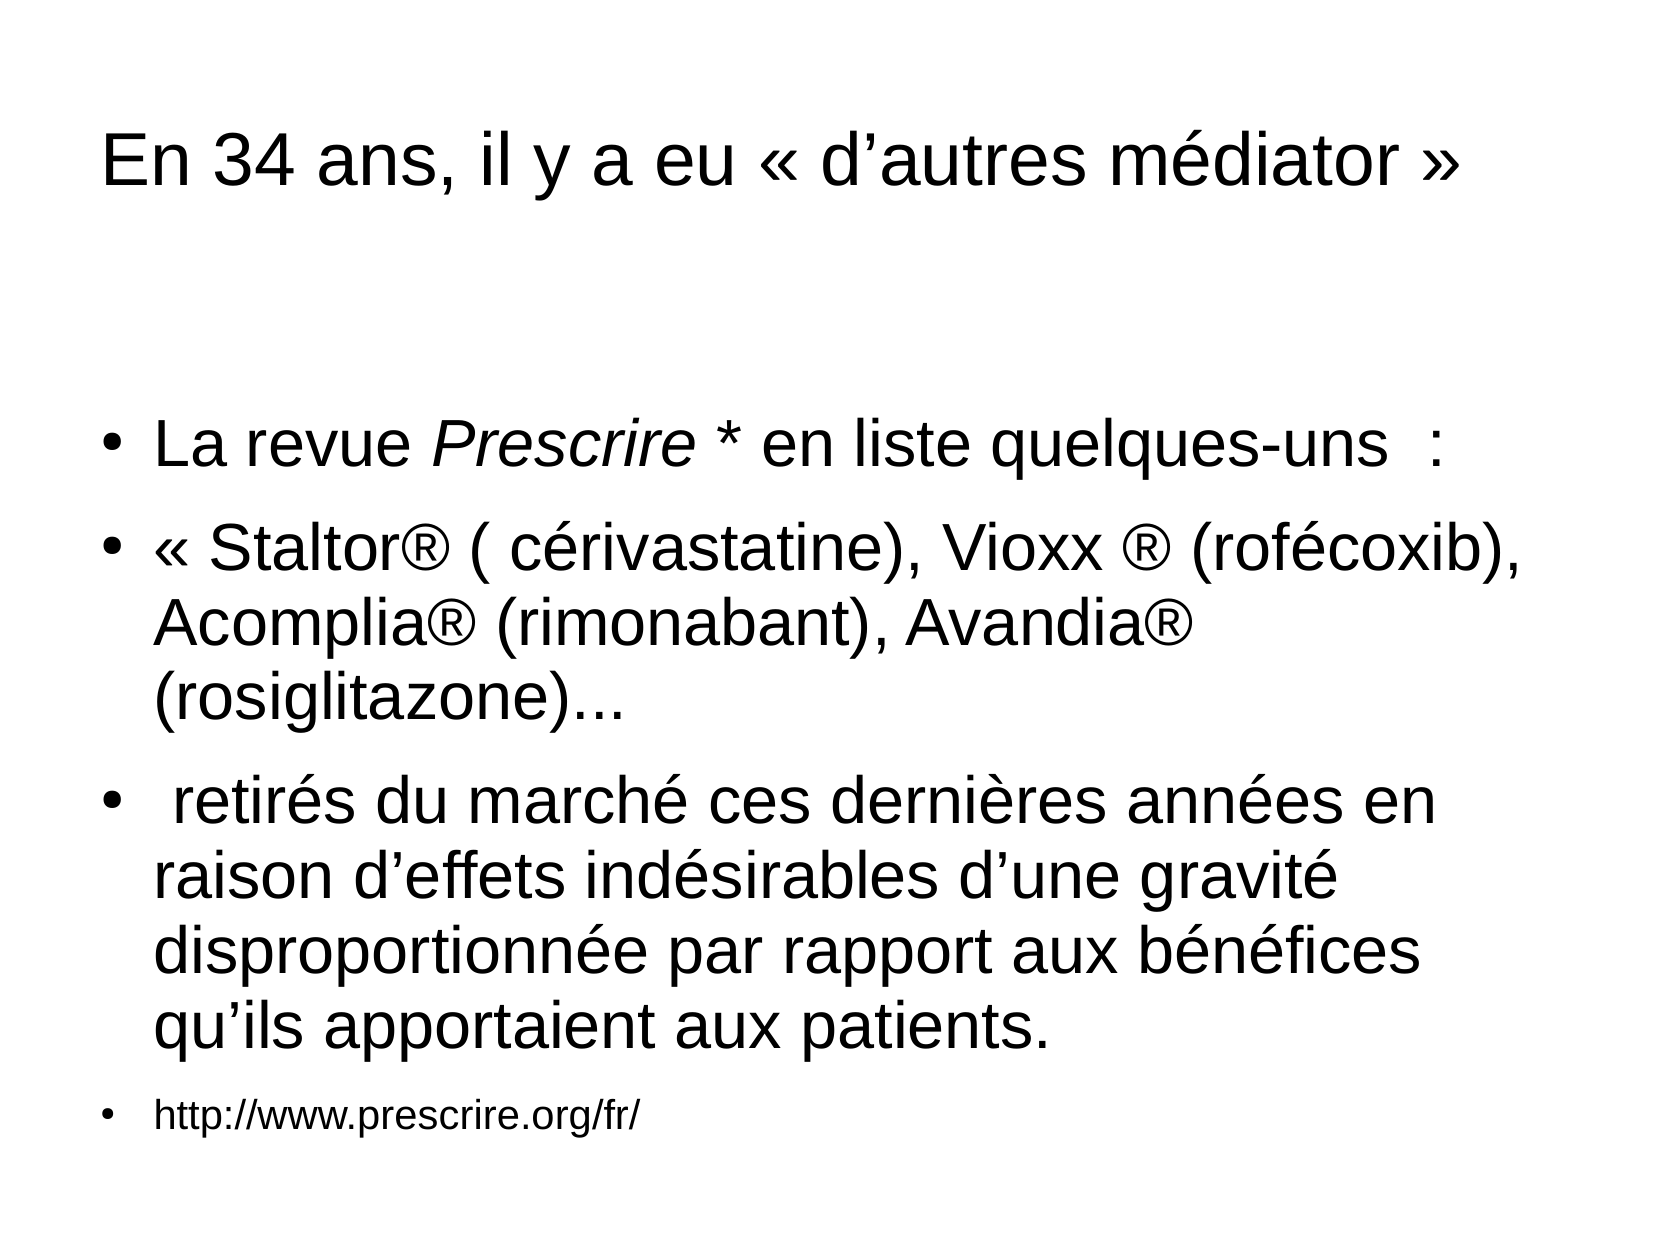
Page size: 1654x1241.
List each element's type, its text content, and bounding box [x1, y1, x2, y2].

title En 34 ans, il y a eu « d’autres médiator » [82, 49, 1571, 257]
list La revue Prescrire * en liste quelques-uns : « Staltor® ( cérivastatine), Vioxx ® (rofécoxib), Acomplia® (rimonabant), Avandia® (rosiglitazone)... retirés du marché ces dernières années en raison d’effets indésirables d’une gravité disproportionnée par rapport aux bénéfices qu’ils apportaient aux patients. http://www.prescrire.org/fr/ [82, 290, 1571, 1128]
